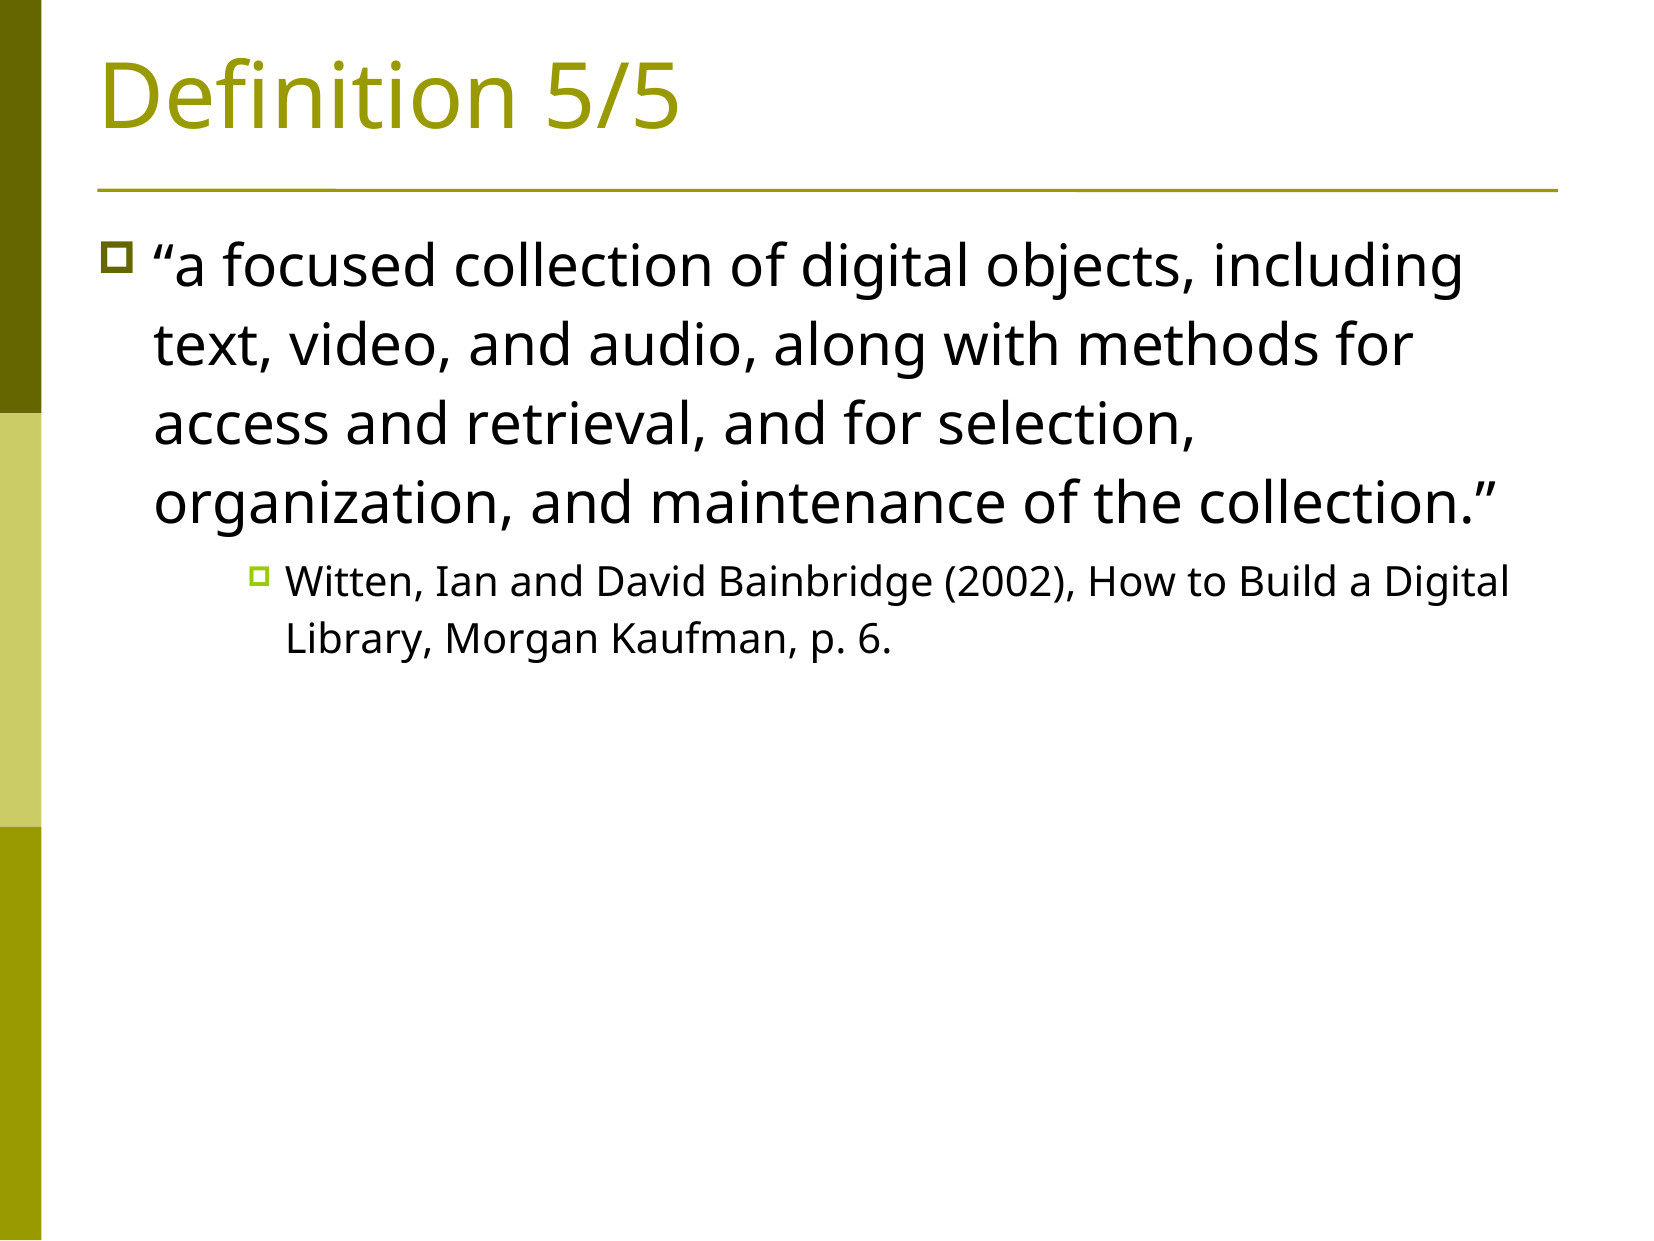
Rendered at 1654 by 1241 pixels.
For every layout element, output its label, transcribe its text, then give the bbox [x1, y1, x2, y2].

list “a focused collection of digital objects, including text, video, and audio, along with methods for access and retrieval, and for selection, organization, and maintenance of the collection.” Witten, Ian and David Bainbridge (2002), How to Build a Digital Library, Morgan Kaufman, p. 6. [82, 216, 1571, 1124]
title Definition 5/5 [82, 0, 1571, 164]
